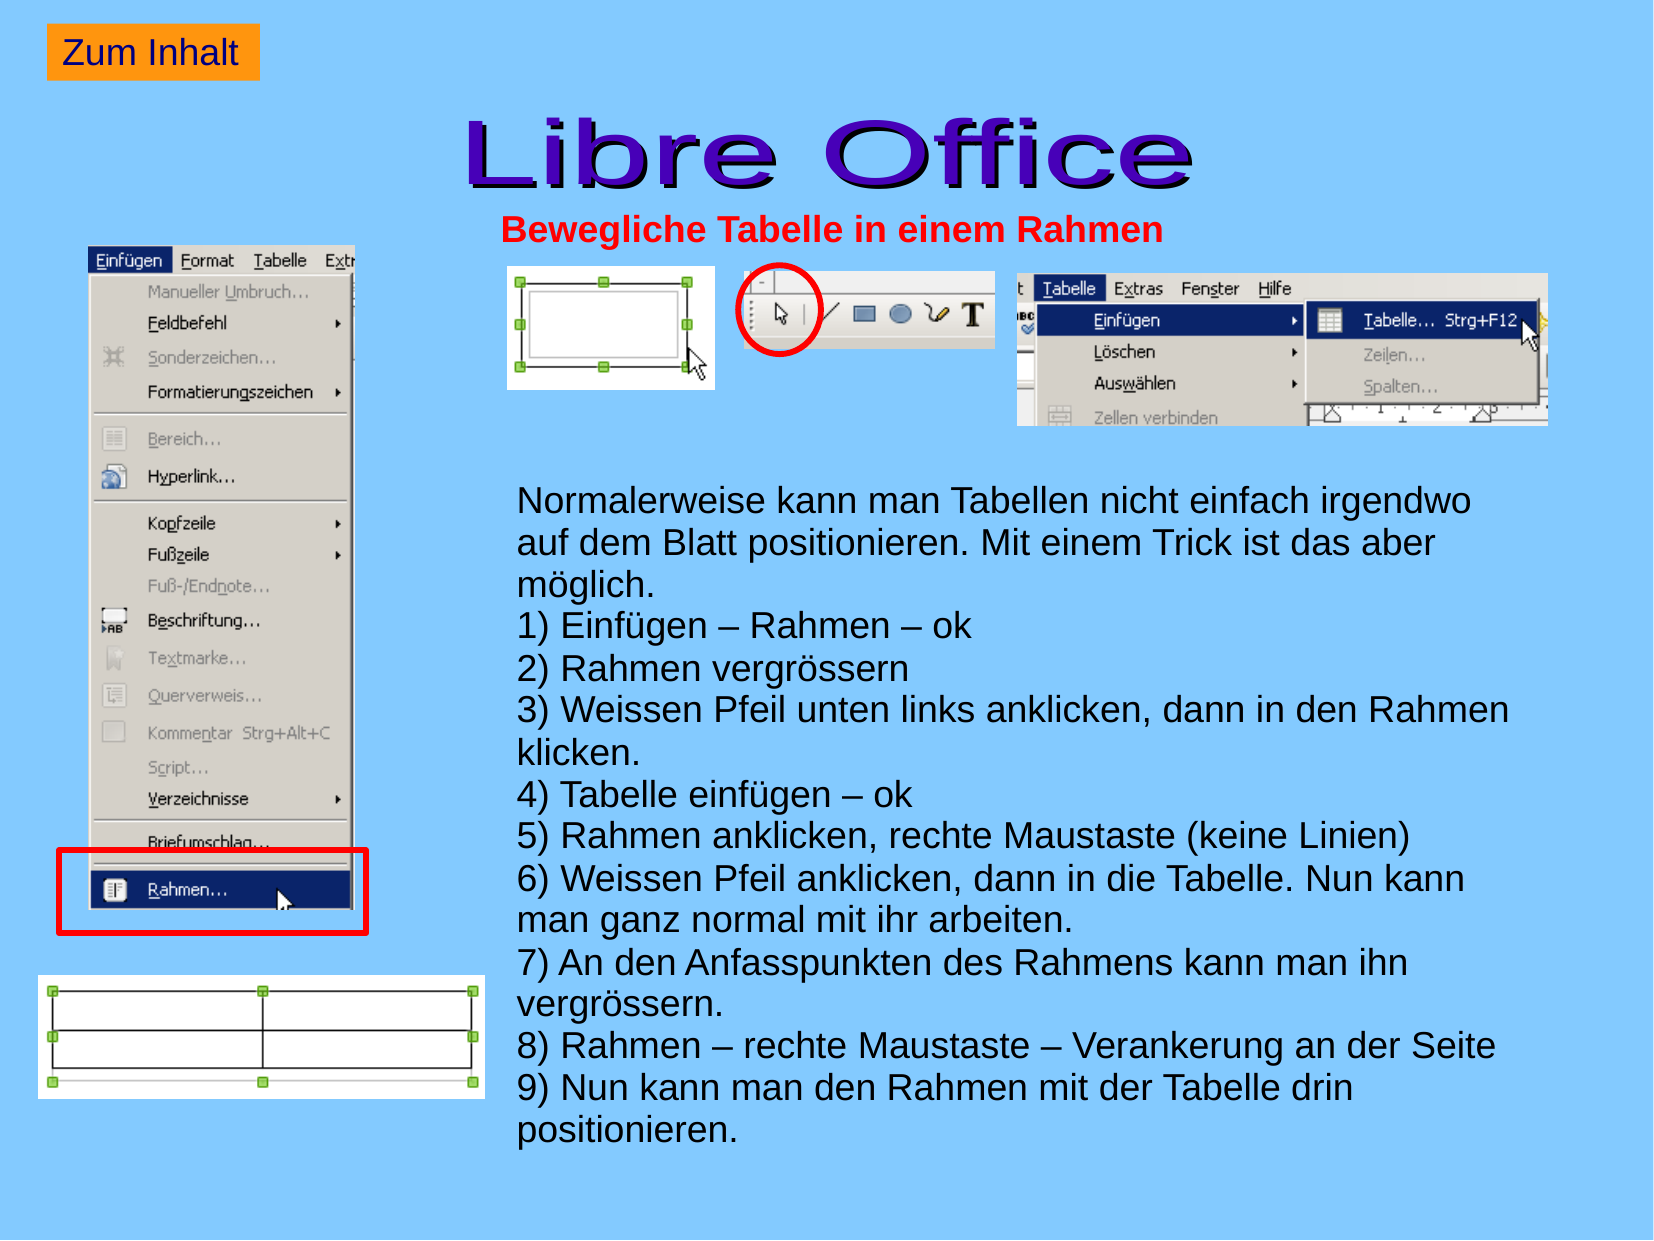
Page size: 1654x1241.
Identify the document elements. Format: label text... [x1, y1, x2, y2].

picture [744, 271, 817, 349]
picture [1017, 273, 1548, 426]
text_box Zum Inhalt [47, 23, 260, 81]
text_box Bewegliche Tabelle in einem Rahmen [460, 201, 1205, 260]
picture [806, 271, 995, 349]
picture [38, 975, 485, 1099]
picture [744, 340, 753, 349]
picture [88, 245, 355, 847]
picture [744, 271, 752, 280]
title Libre Office [82, 49, 1571, 257]
text_box Normalerweise kann man Tabellen nicht einfach irgendwo auf dem Blatt positionieren. Mit einem Trick ist das aber möglich. 1) Einfügen – Rahmen – ok 2) Rahmen vergrössern 3) Weissen Pfeil unten links anklicken, dann in den Rahmen klicken. 4) Tabelle einfügen – ok 5) Rahmen anklicken, rechte Maustaste (keine Linien) 6) Weissen Pfeil anklicken, dann in die Tabelle. Nun kann man ganz normal mit ihr arbeiten. 7) An den Anfasspunkten des Rahmens kann man ihn vergrössern. 8) Rahmen – rechte Maustaste – Verankerung an der Seite 9) Nun kann man den Rahmen mit der Tabelle drin positionieren. [501, 471, 1530, 1170]
picture [507, 266, 715, 390]
picture [88, 853, 355, 910]
